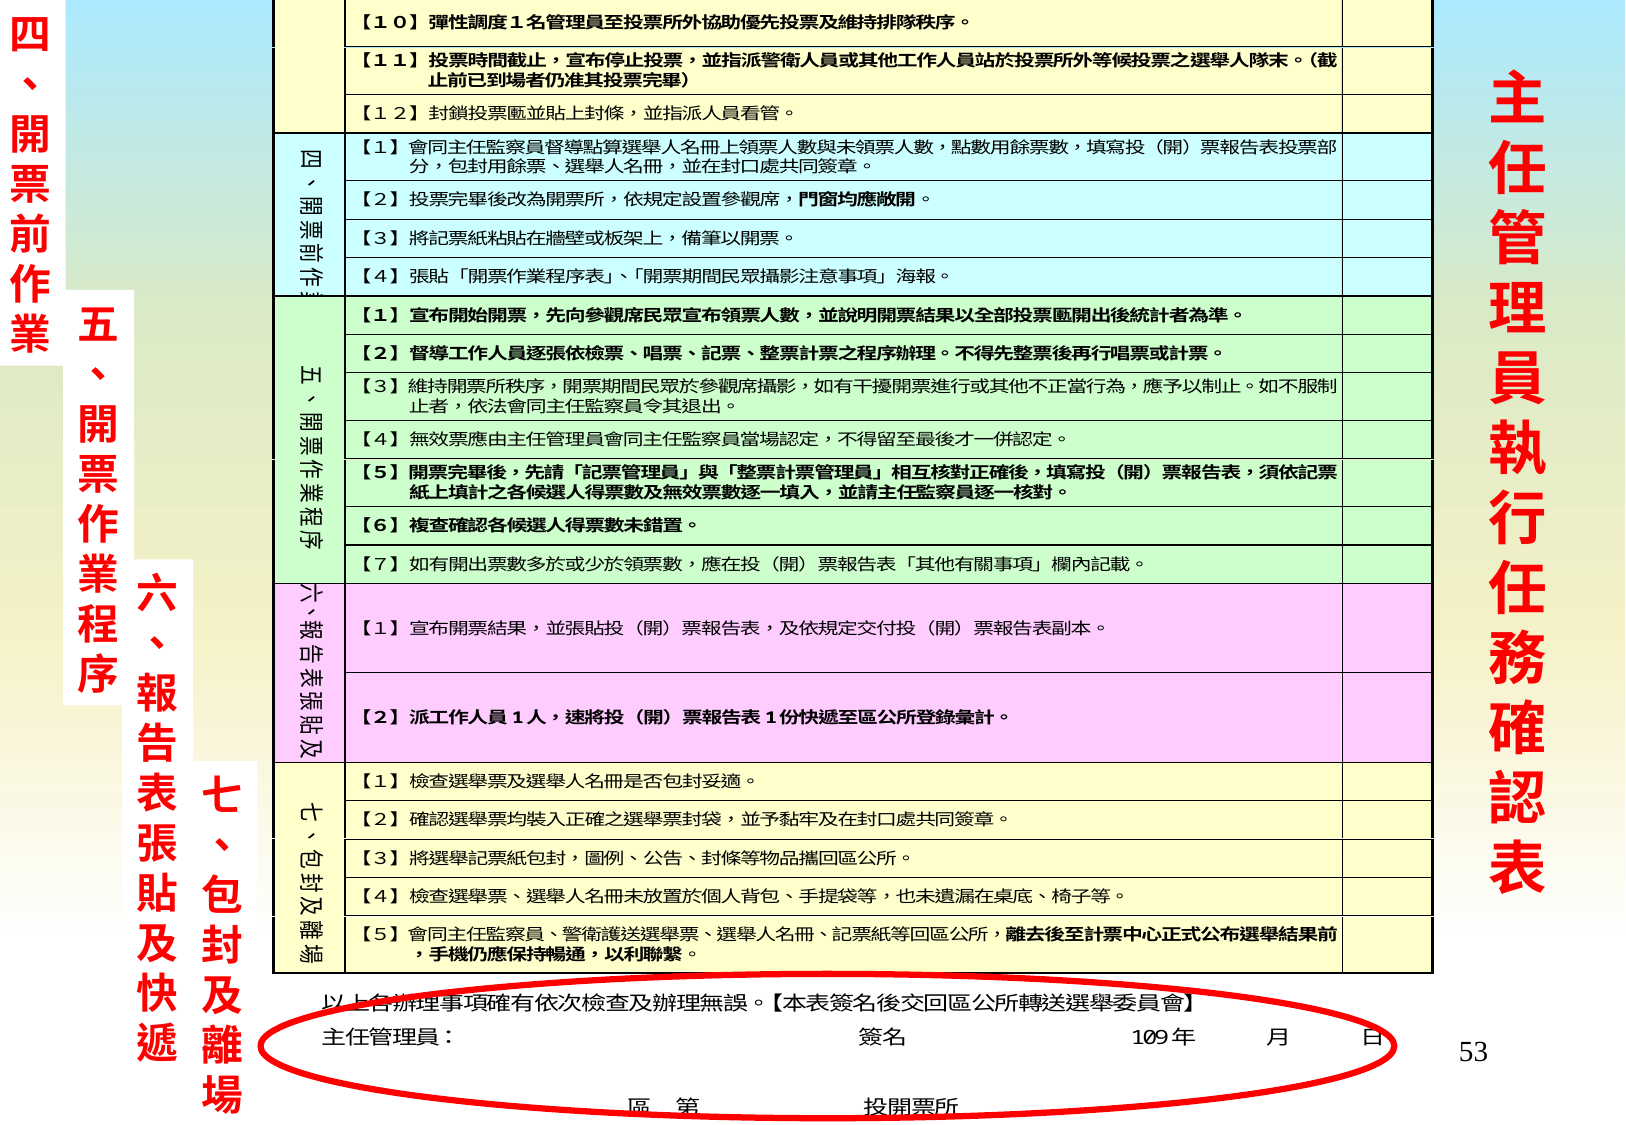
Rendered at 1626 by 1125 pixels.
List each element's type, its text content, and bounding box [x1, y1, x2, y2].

text_box 主任管理員執行任務確認表 [1473, 53, 1581, 910]
text_box 四 、開票前作業 [0, 0, 66, 366]
text_box 53 [1457, 1025, 1504, 1101]
text_box 七 、包封及離場 [186, 760, 258, 1125]
picture [66, 0, 1626, 1125]
text_box 六 、報告表張貼及快遞 [122, 559, 194, 1075]
text_box 五 、開票作業程序 [63, 289, 135, 706]
picture [264, 978, 1390, 1115]
picture [0, 366, 186, 1125]
